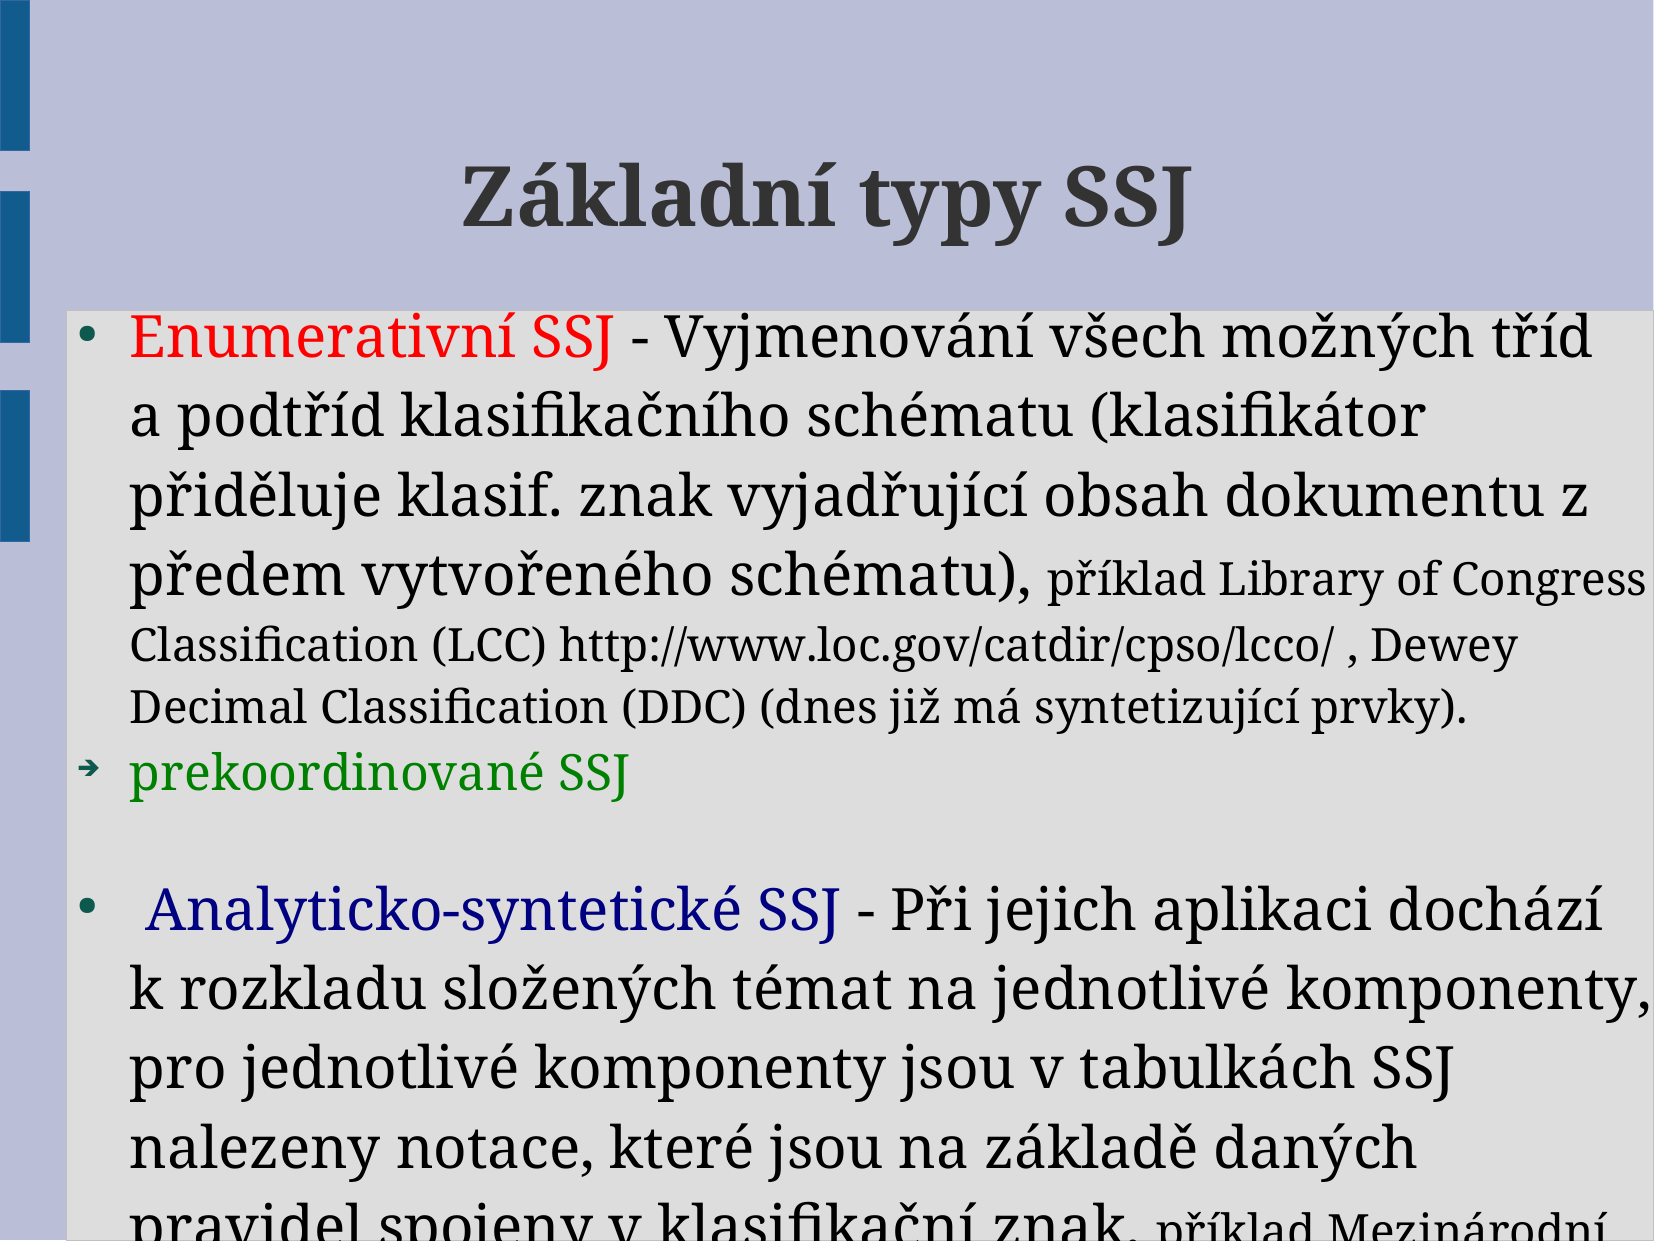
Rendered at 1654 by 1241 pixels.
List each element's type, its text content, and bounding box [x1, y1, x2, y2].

list Enumerativní SSJ - Vyjmenování všech možných tříd a podtříd klasifikačního schématu (klasifikátor přiděluje klasif. znak vyjadřující obsah dokumentu z předem vytvořeného schématu), příklad Library of Congress Classification (LCC) http://www.loc.gov/catdir/cpso/lcco/ , Dewey Decimal Classification (DDC) (dnes již má syntetizující prvky). prekoordinované SSJ Analyticko-syntetické SSJ - Při jejich aplikaci dochází k rozkladu složených témat na jednotlivé komponenty, pro jednotlivé komponenty jsou v tabulkách SSJ nalezeny notace, které jsou na základě daných pravidel spojeny v klasifikační znak, příklad Mezinárodní desetinné třídění (MDT). míra prekoordinovanosti je stále významná, při indexaci lze uplatnit princip postkoordinace [59, 295, 1654, 1241]
title Základní typy SSJ [121, 98, 1534, 291]
